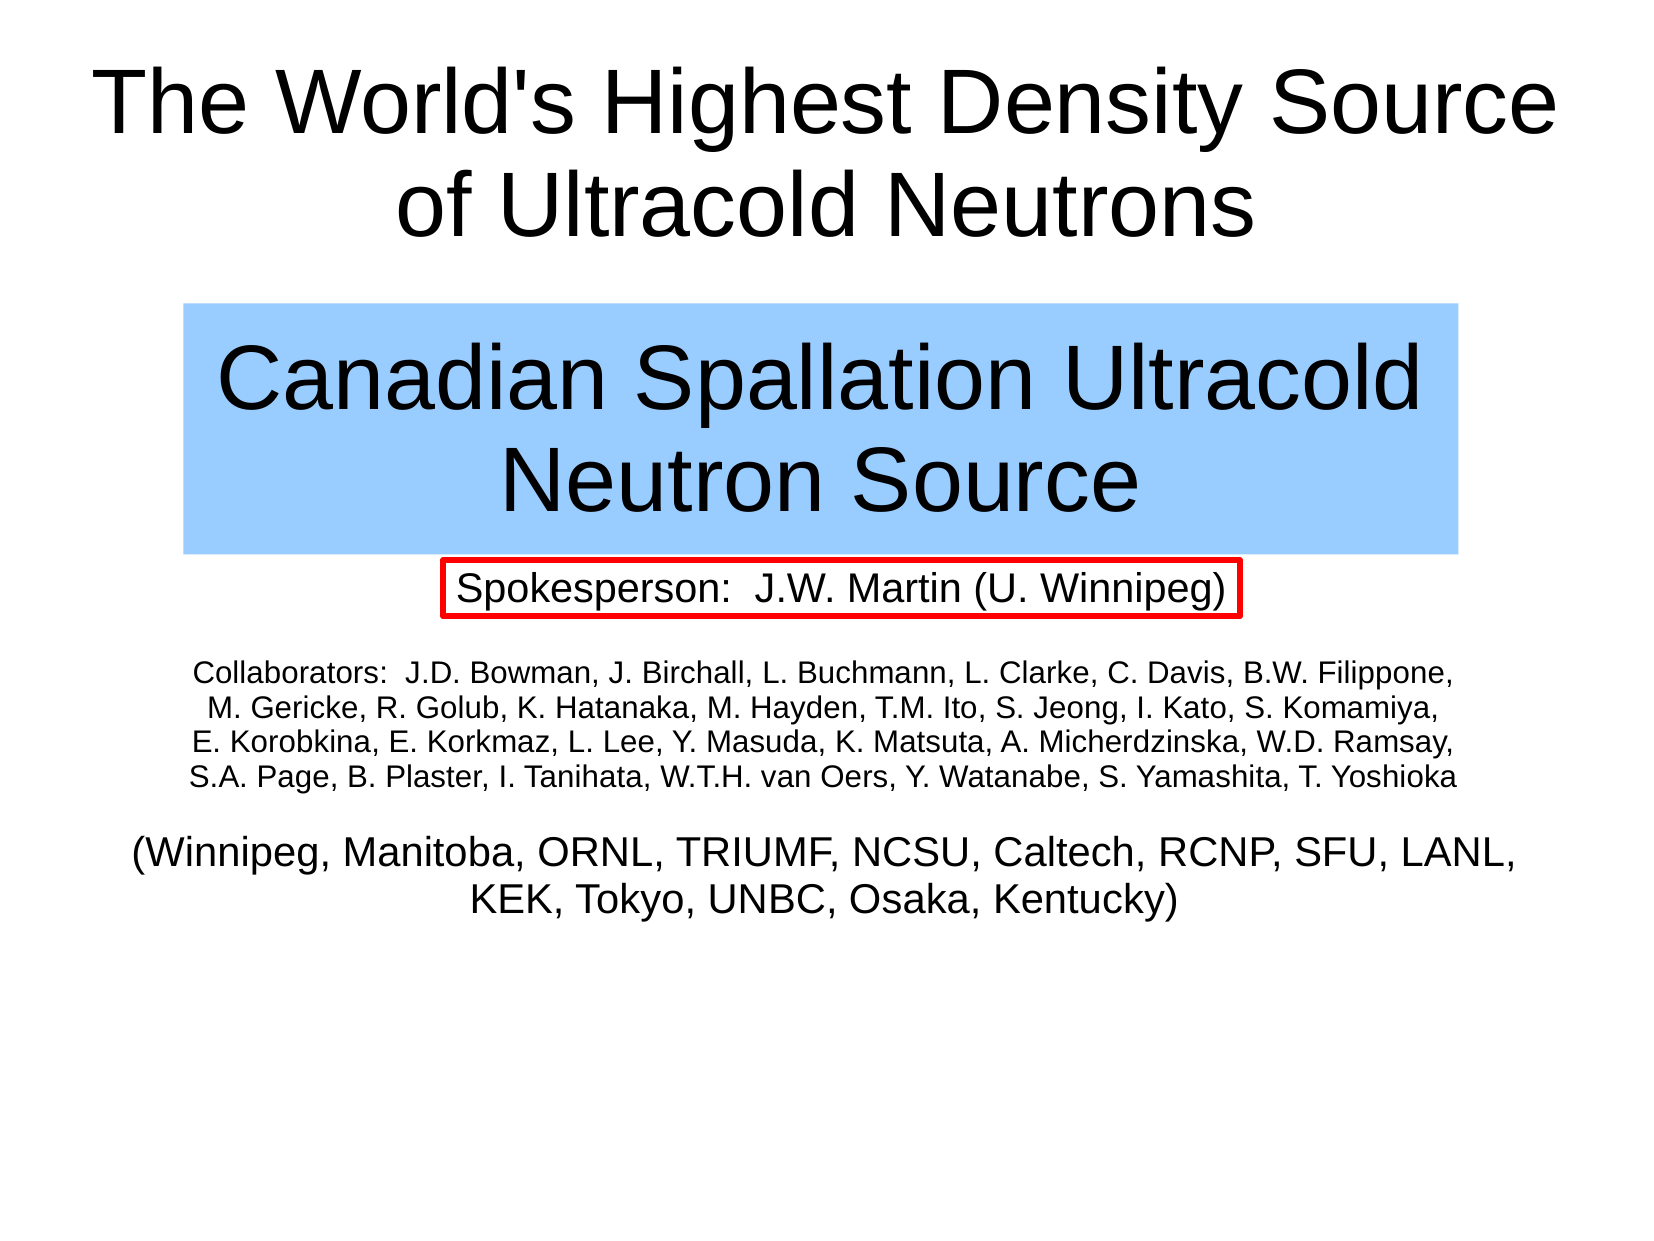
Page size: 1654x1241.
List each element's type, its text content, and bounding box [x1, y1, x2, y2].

title The World's Highest Density Source of Ultracold Neutrons [82, 39, 1571, 267]
title Canadian Spallation Ultracold Neutron Source [183, 303, 1459, 555]
text_box Collaborators: J.D. Bowman, J. Birchall, L. Buchmann, L. Clarke, C. Davis, B.W. Filippone, M. Gericke, R. Golub, K. Hatanaka, M. Hayden, T.M. Ito, S. Jeong, I. Kato, S. Komamiya, E. Korobkina, E. Korkmaz, L. Lee, Y. Masuda, K. Matsuta, A. Micherdzinska, W.D. Ramsay, S.A. Page, B. Plaster, I. Tanihata, W.T.H. van Oers, Y. Watanabe, S. Yamashita, T. Yoshioka (Winnipeg, Manitoba, ORNL, TRIUMF, NCSU, Caltech, RCNP, SFU, LANL, KEK, Tokyo, UNBC, Osaka, Kentucky) [86, 543, 1563, 962]
text_box Spokesperson: J.W. Martin (U. Winnipeg) [442, 560, 1241, 617]
